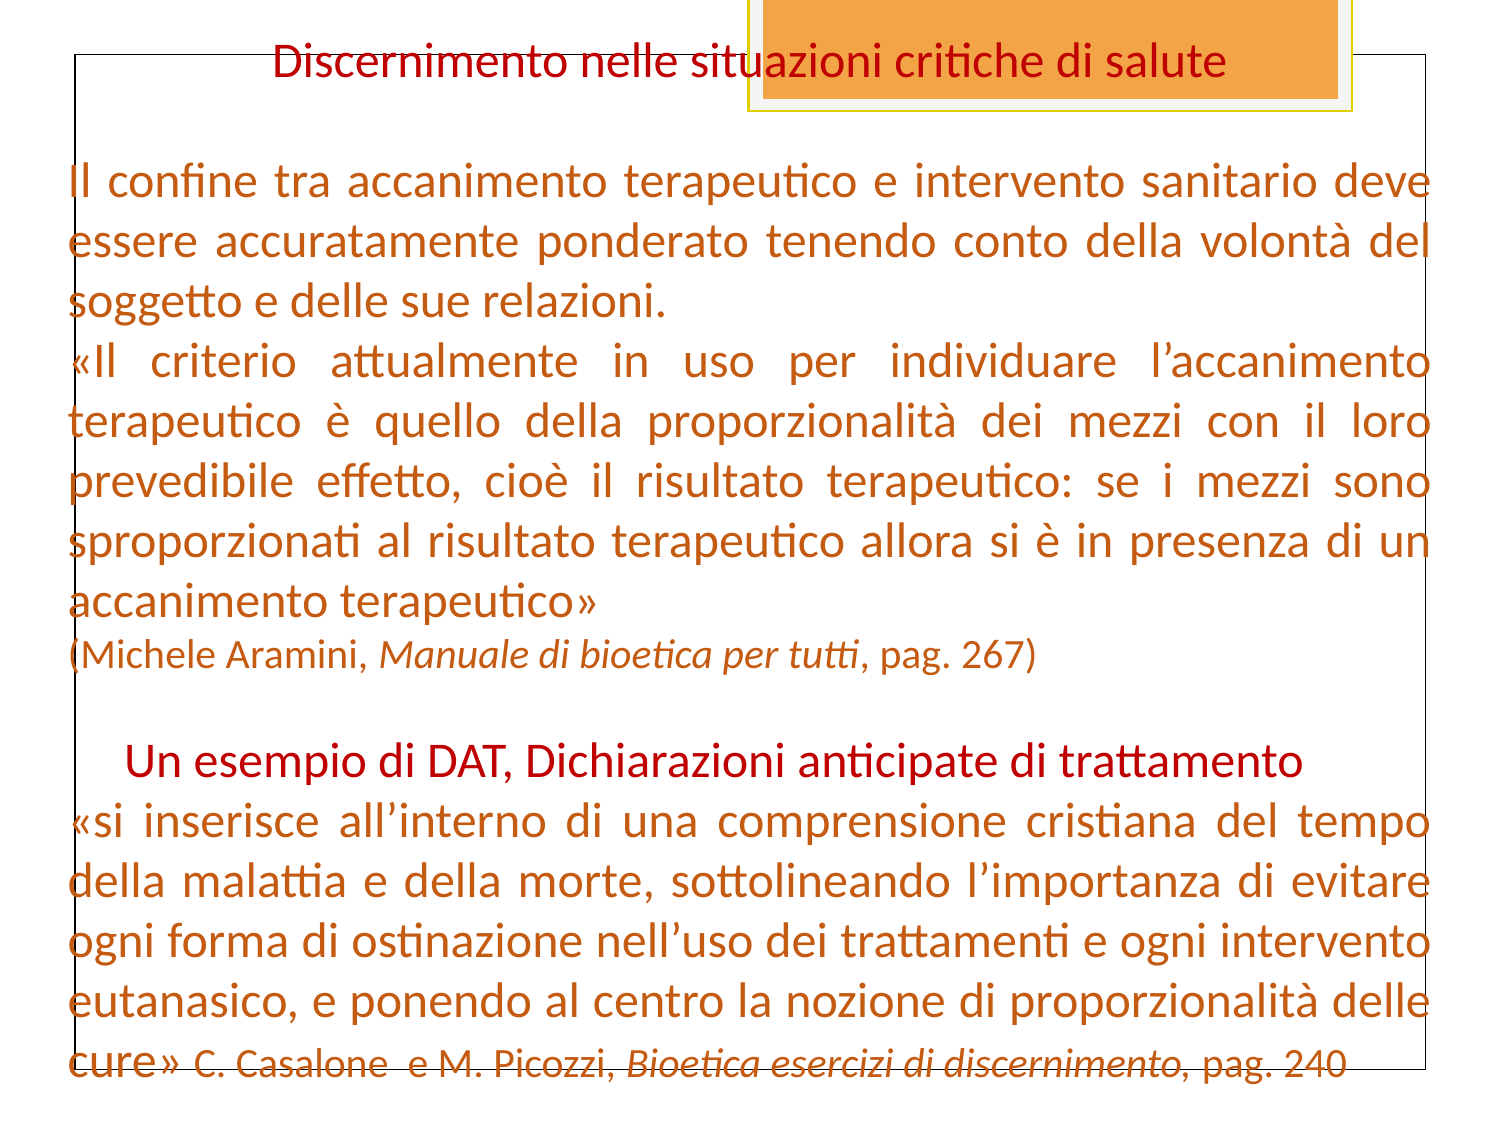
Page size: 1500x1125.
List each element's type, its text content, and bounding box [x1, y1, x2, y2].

text_box Discernimento nelle situazioni critiche di salute Il confine tra accanimento terapeutico e intervento sanitario deve essere accuratamente ponderato tenendo conto della volontà del soggetto e delle sue relazioni. «Il criterio attualmente in uso per individuare l’accanimento terapeutico è quello della proporzionalità dei mezzi con il loro prevedibile effetto, cioè il risultato terapeutico: se i mezzi sono sproporzionati al risultato terapeutico allora si è in presenza di un accanimento terapeutico» (Michele Aramini, Manuale di bioetica per tutti, pag. 267) Un esempio di DAT, Dichiarazioni anticipate di trattamento «si inserisce all’interno di una comprensione cristiana del tempo della malattia e della morte, sottolineando l’importanza di evitare ogni forma di ostinazione nell’uso dei trattamenti e ogni intervento eutanasico, e ponendo al centro la nozione di proporzionalità delle cure» C. Casalone e M. Picozzi, Bioetica esercizi di discernimento, pag. 240 [52, 19, 1448, 1106]
